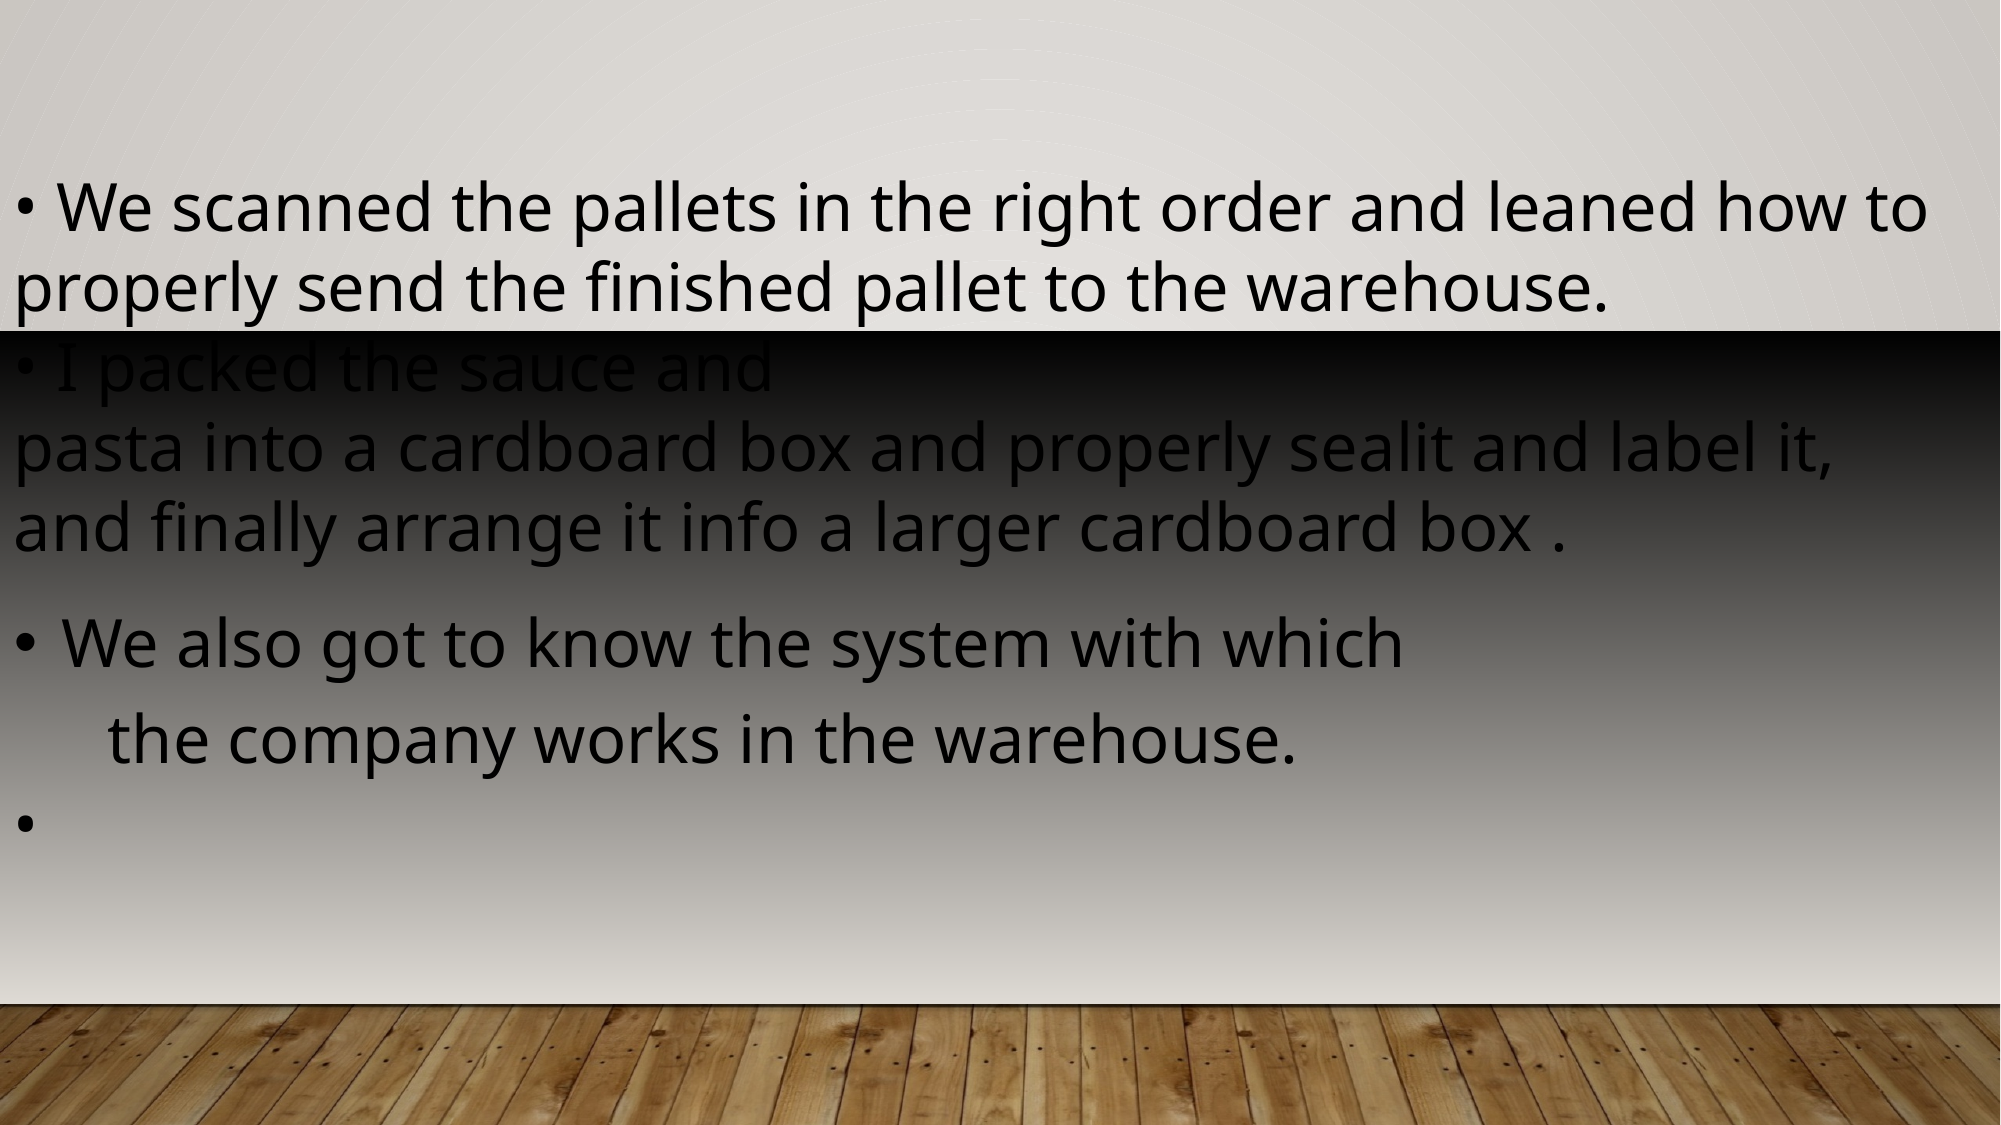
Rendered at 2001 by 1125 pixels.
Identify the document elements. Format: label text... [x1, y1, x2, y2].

text_box We scanned the pallets in the right order and leaned how to properly send the finished pallet to the warehouse.​ I packed the sauce and pasta into a cardboard box and properly sealit and label it, and finally arrange it info a larger cardboard box . We also got to know the system with which the company works in the warehouse. [0, 157, 2000, 872]
